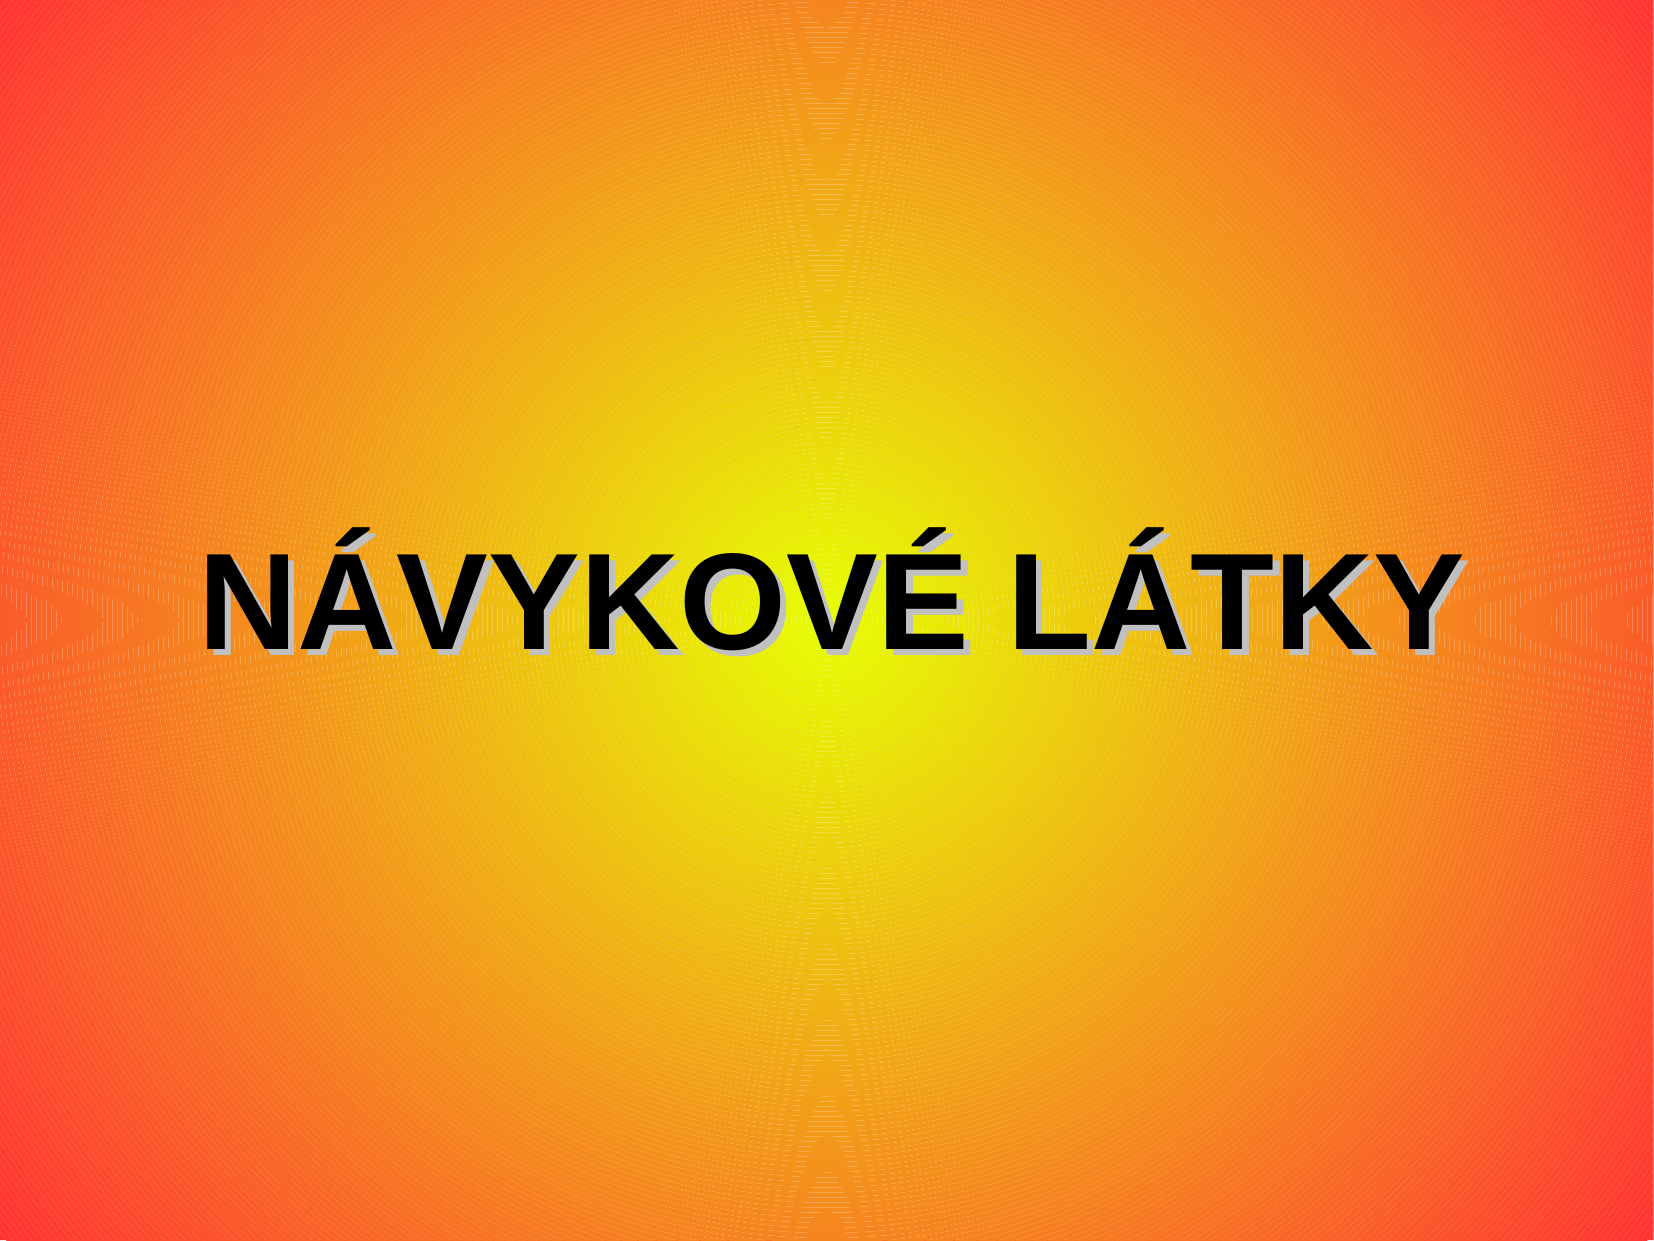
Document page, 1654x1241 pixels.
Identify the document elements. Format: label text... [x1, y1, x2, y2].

subtitle NÁVYKOVÉ LÁTKY [88, 206, 1577, 1241]
